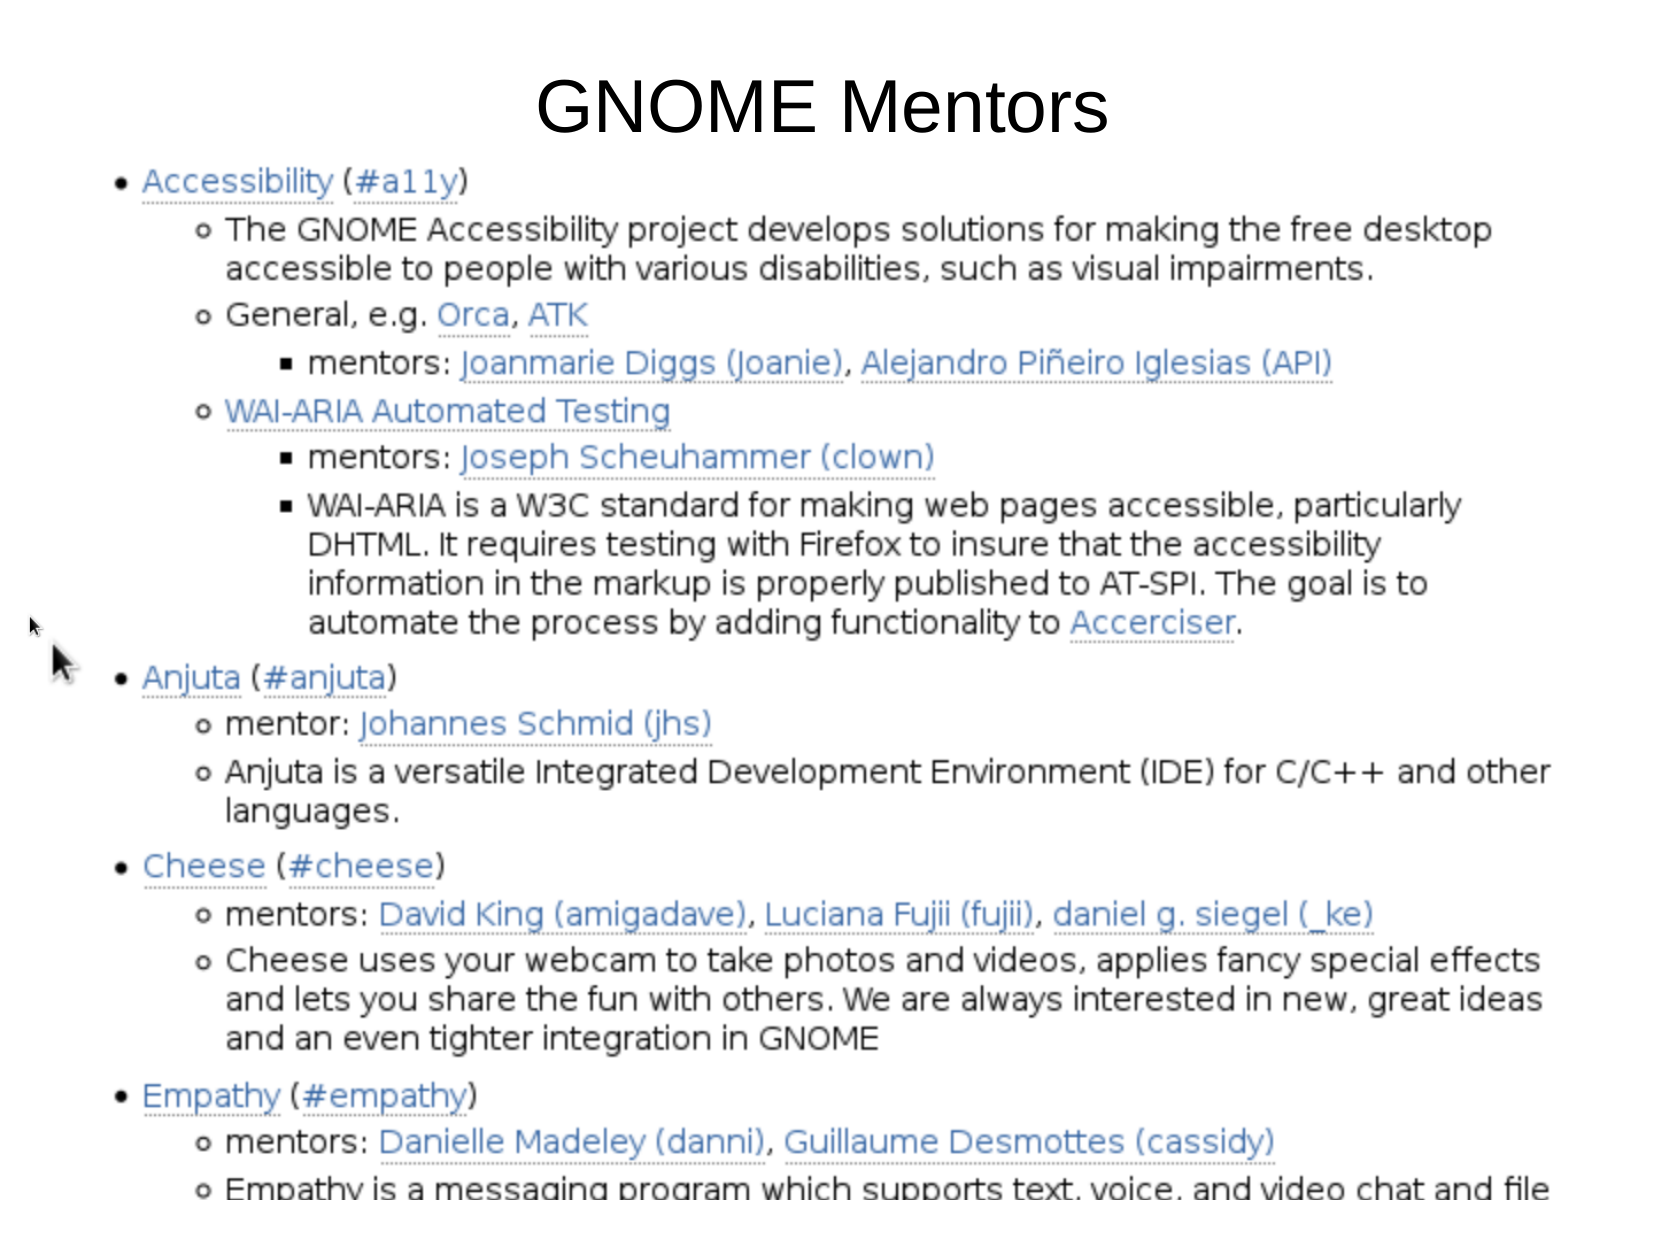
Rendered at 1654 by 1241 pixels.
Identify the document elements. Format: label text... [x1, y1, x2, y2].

title GNOME Mentors [0, 2, 1646, 211]
picture [7, 166, 1654, 1201]
